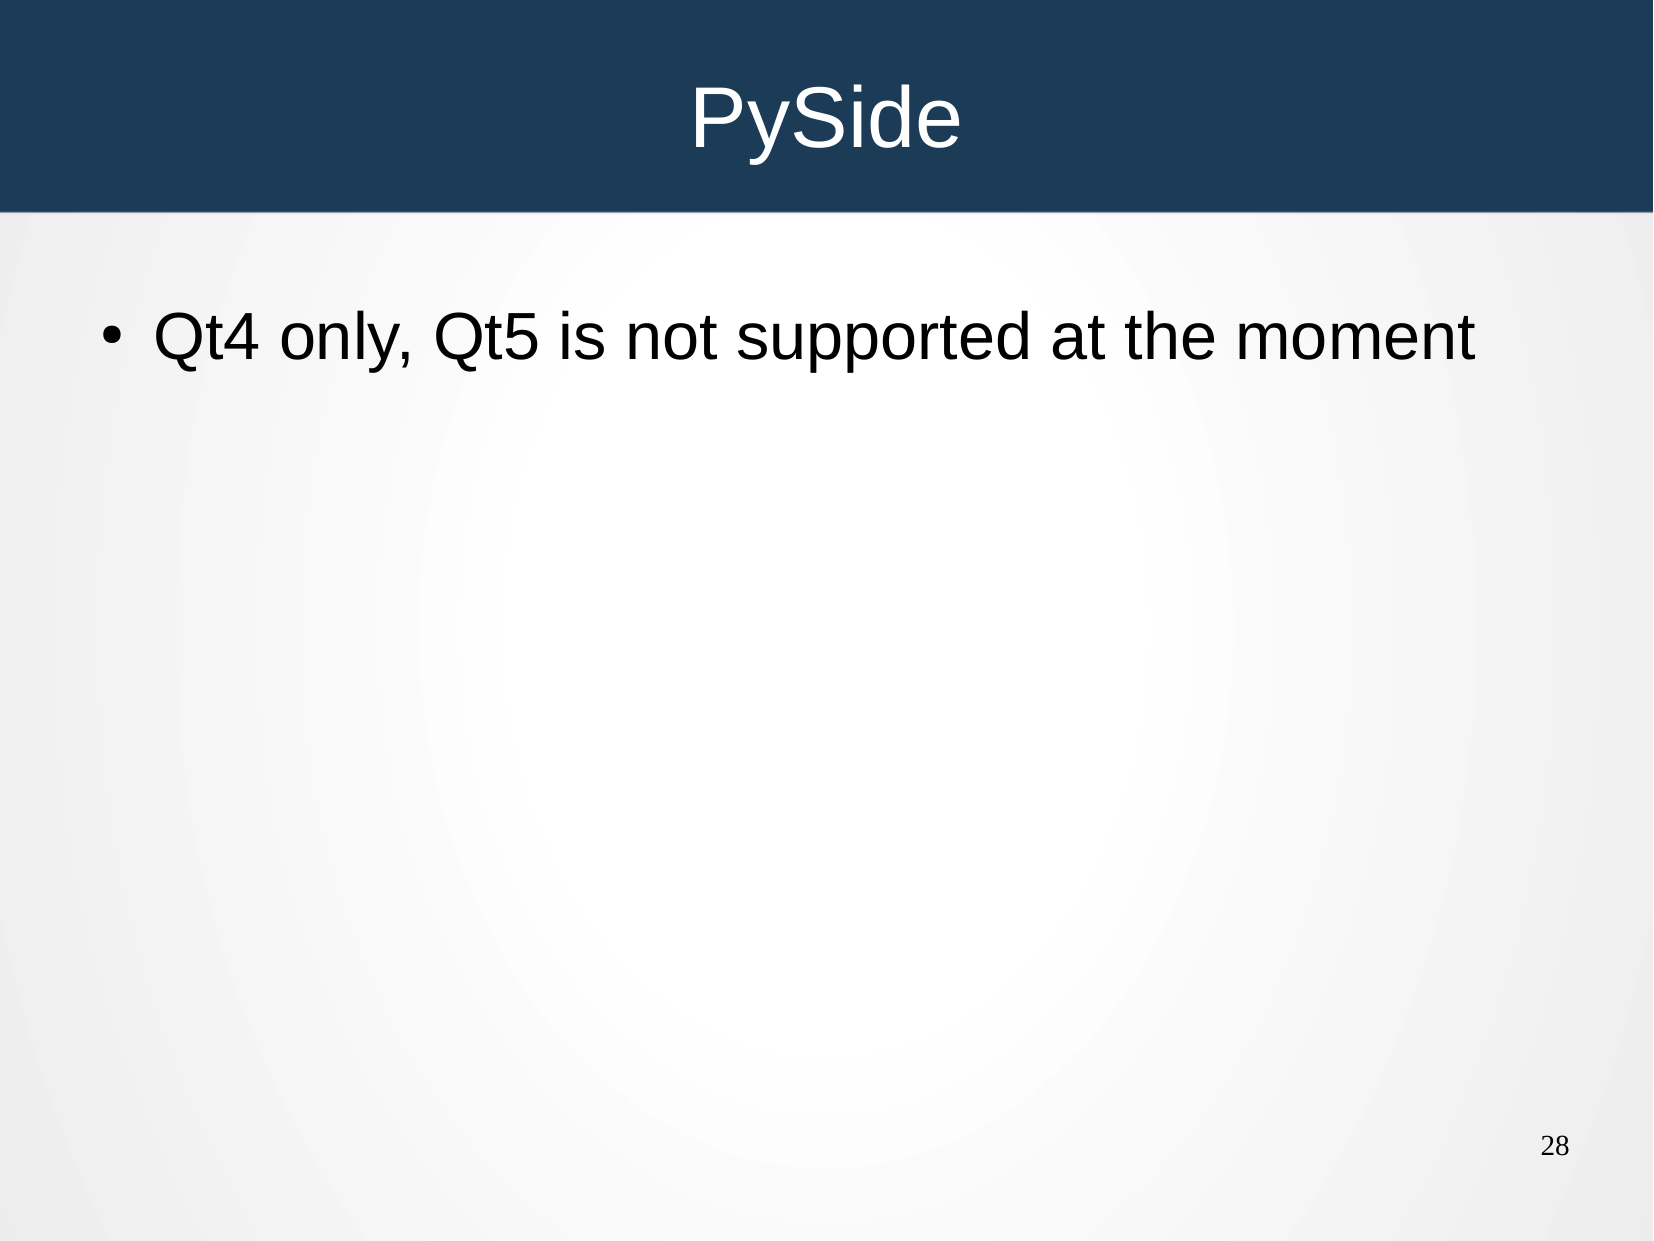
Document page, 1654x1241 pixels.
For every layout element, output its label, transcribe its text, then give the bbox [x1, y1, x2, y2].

title PySide [82, 47, 1571, 189]
picture [0, 0, 1653, 1241]
list Qt4 only, Qt5 is not supported at the moment [82, 299, 1571, 1019]
